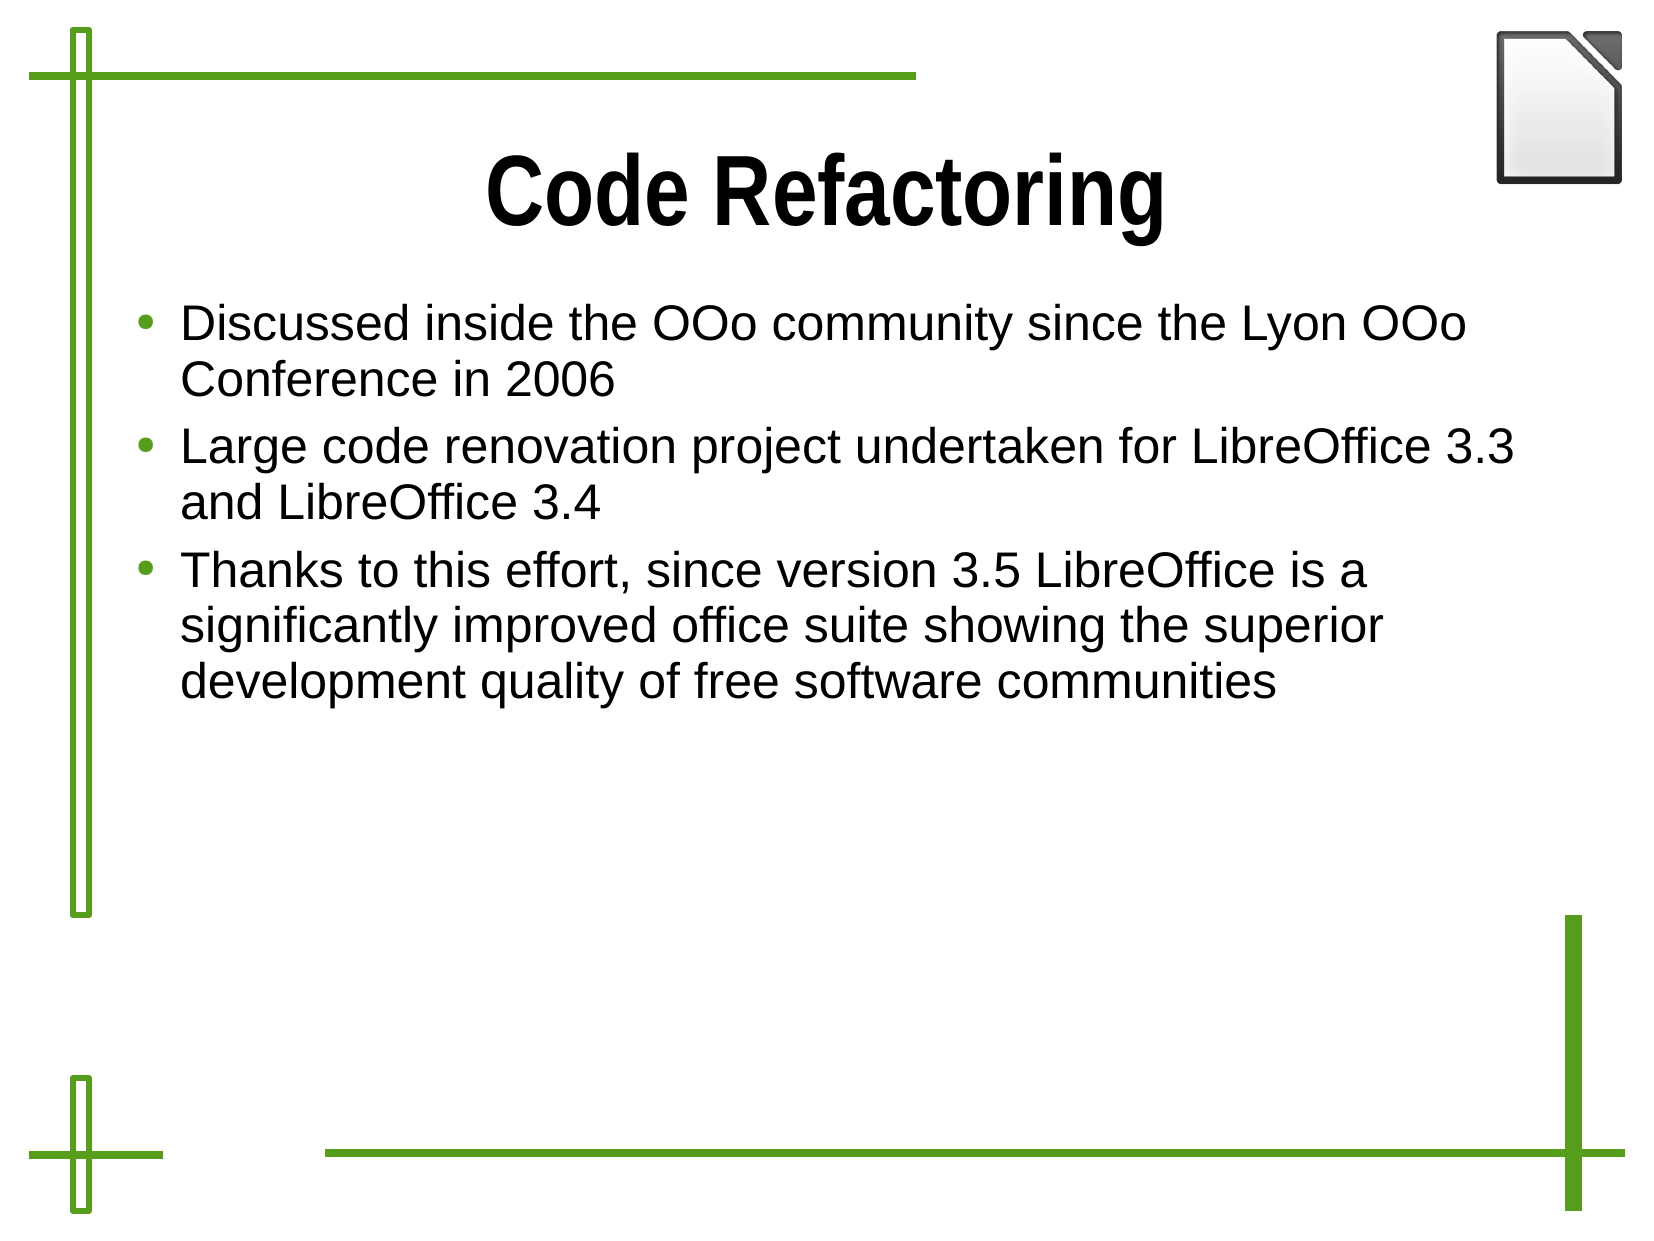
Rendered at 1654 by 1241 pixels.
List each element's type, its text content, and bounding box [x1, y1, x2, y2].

title Code Refactoring [118, 118, 1536, 260]
picture [1494, 29, 1624, 186]
list Discussed inside the OOo community since the Lyon OOo Conference in 2006 Large code renovation project undertaken for LibreOffice 3.3 and LibreOffice 3.4 Thanks to this effort, since version 3.5 LibreOffice is a significantly improved office suite showing the superior development quality of free software communities [118, 295, 1536, 1123]
